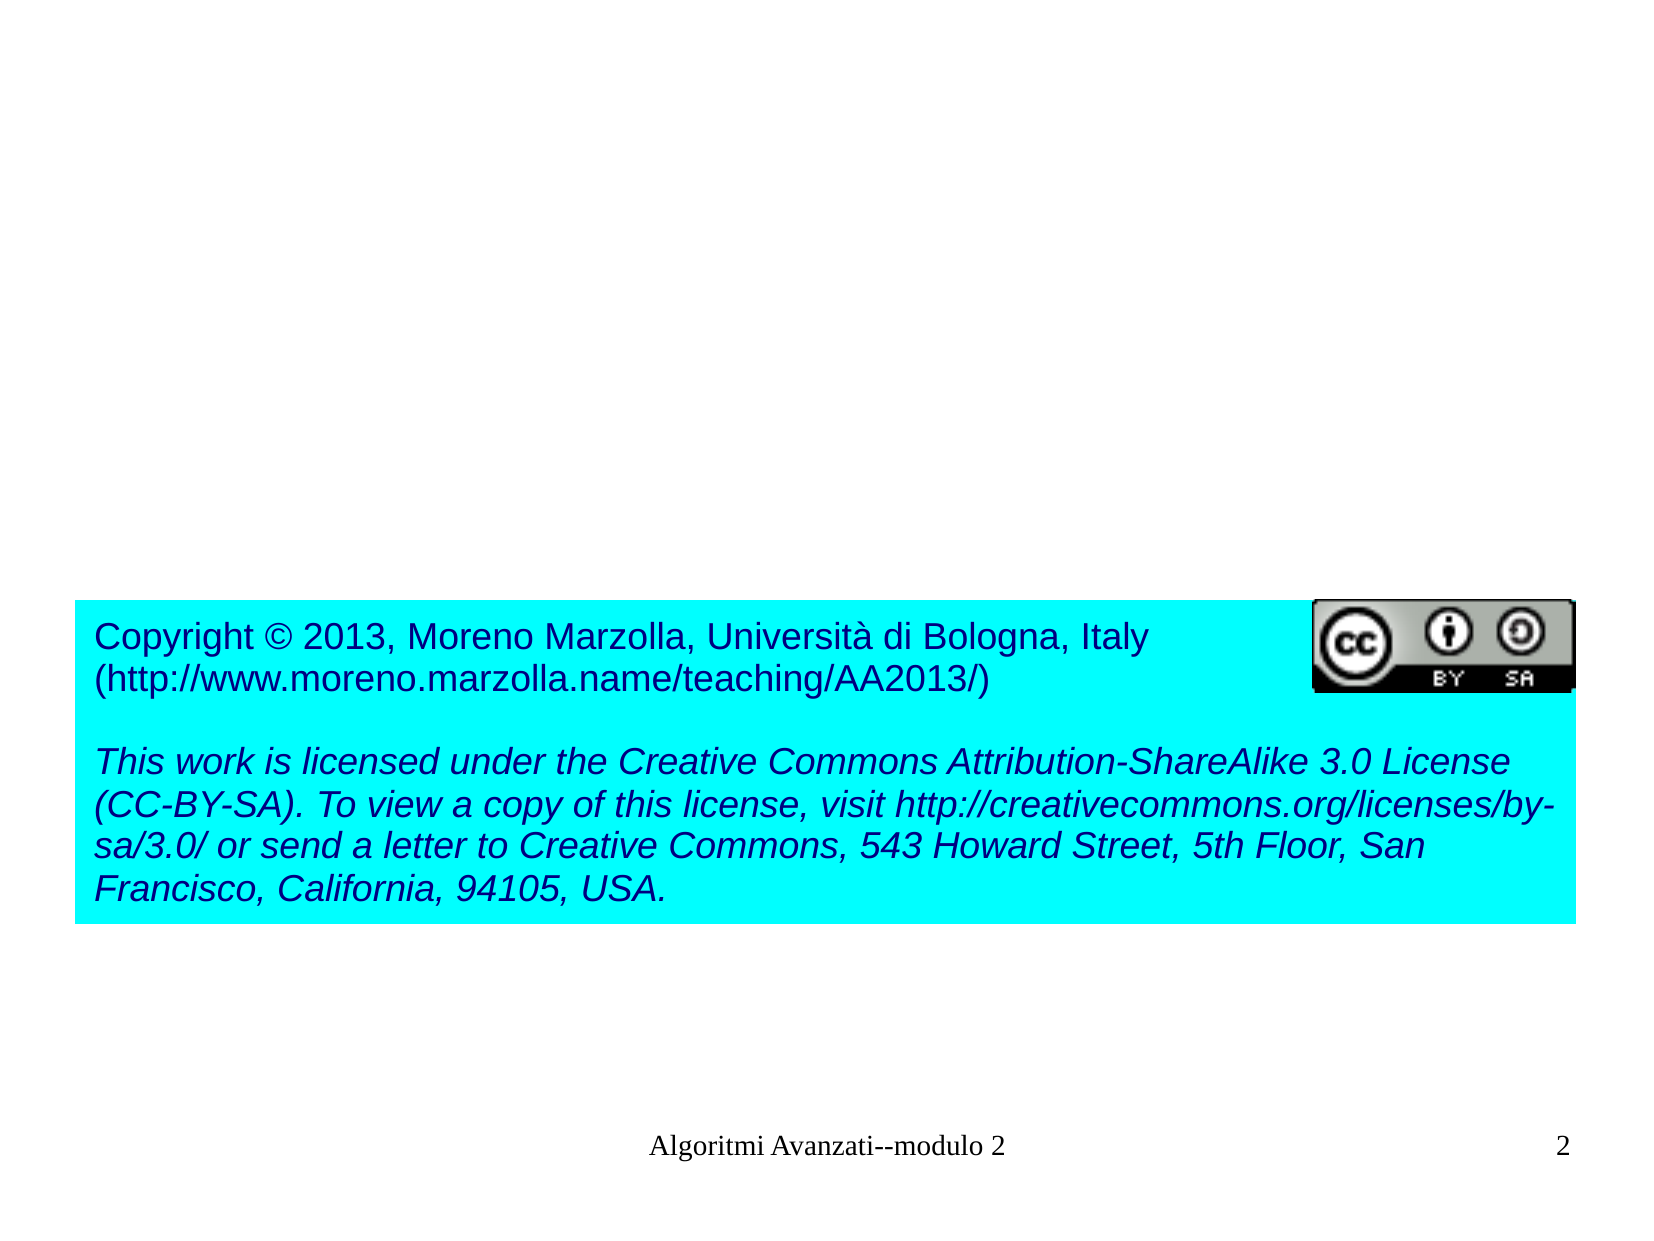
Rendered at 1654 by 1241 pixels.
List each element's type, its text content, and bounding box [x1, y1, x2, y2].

picture [1312, 599, 1576, 693]
text_box Copyright © 2013, Moreno Marzolla, Università di Bologna, Italy (http://www.moreno.marzolla.name/teaching/AA2013/) This work is licensed under the Creative Commons Attribution-ShareAlike 3.0 License (CC-BY-SA). To view a copy of this license, visit http://creativecommons.org/licenses/by-sa/3.0/ or send a letter to Creative Commons, 543 Howard Street, 5th Floor, San Francisco, California, 94105, USA. [75, 600, 1576, 924]
